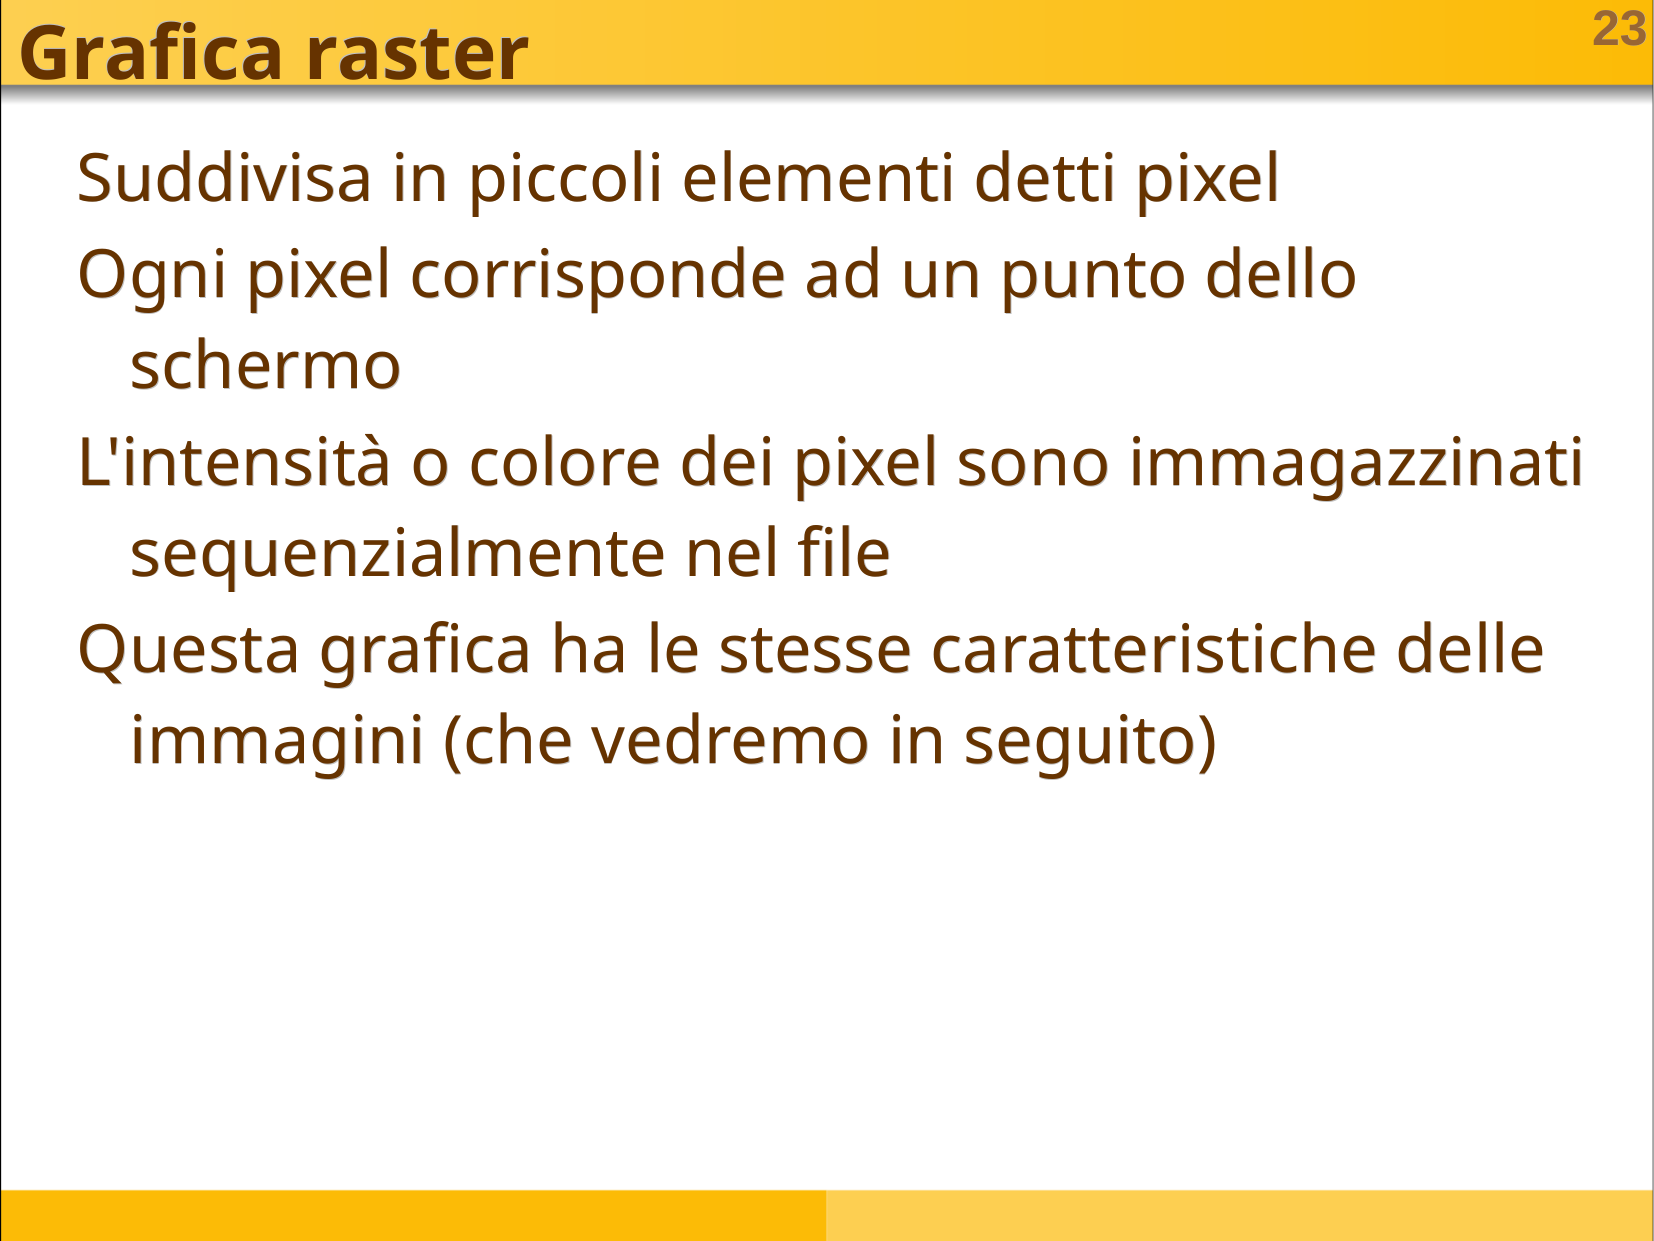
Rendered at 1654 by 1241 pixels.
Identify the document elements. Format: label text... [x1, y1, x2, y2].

list Suddivisa in piccoli elementi detti pixel Ogni pixel corrisponde ad un punto dello schermo L'intensità o colore dei pixel sono immagazzinati sequenzialmente nel file Questa grafica ha le stesse caratteristiche delle immagini (che vedremo in seguito) [59, 129, 1595, 1164]
title Grafica raster [0, 0, 1477, 87]
picture [0, 0, 1654, 1241]
